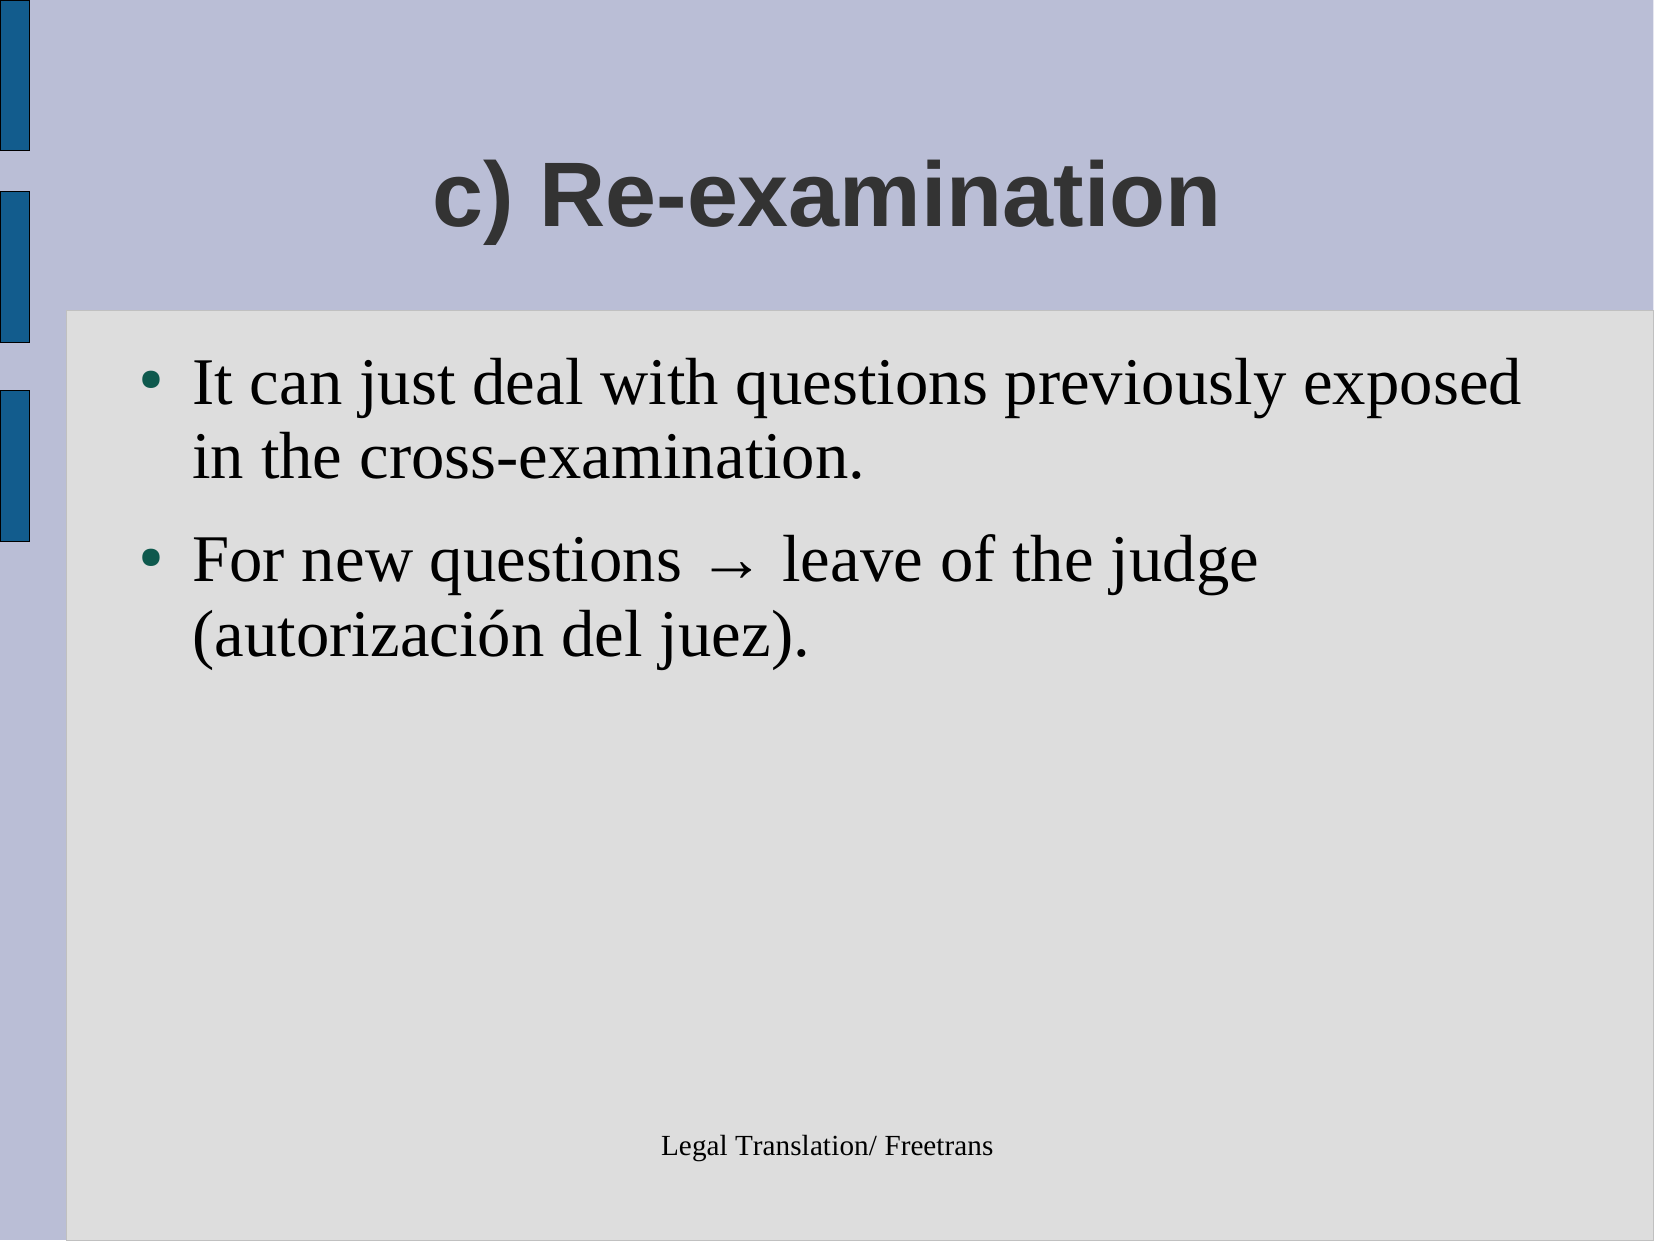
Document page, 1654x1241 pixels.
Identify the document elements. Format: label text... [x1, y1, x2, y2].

title c) Re-examination [121, 91, 1534, 299]
list It can just deal with questions previously exposed in the cross-examination. For new questions → leave of the judge (autorización del juez). [121, 344, 1534, 1127]
